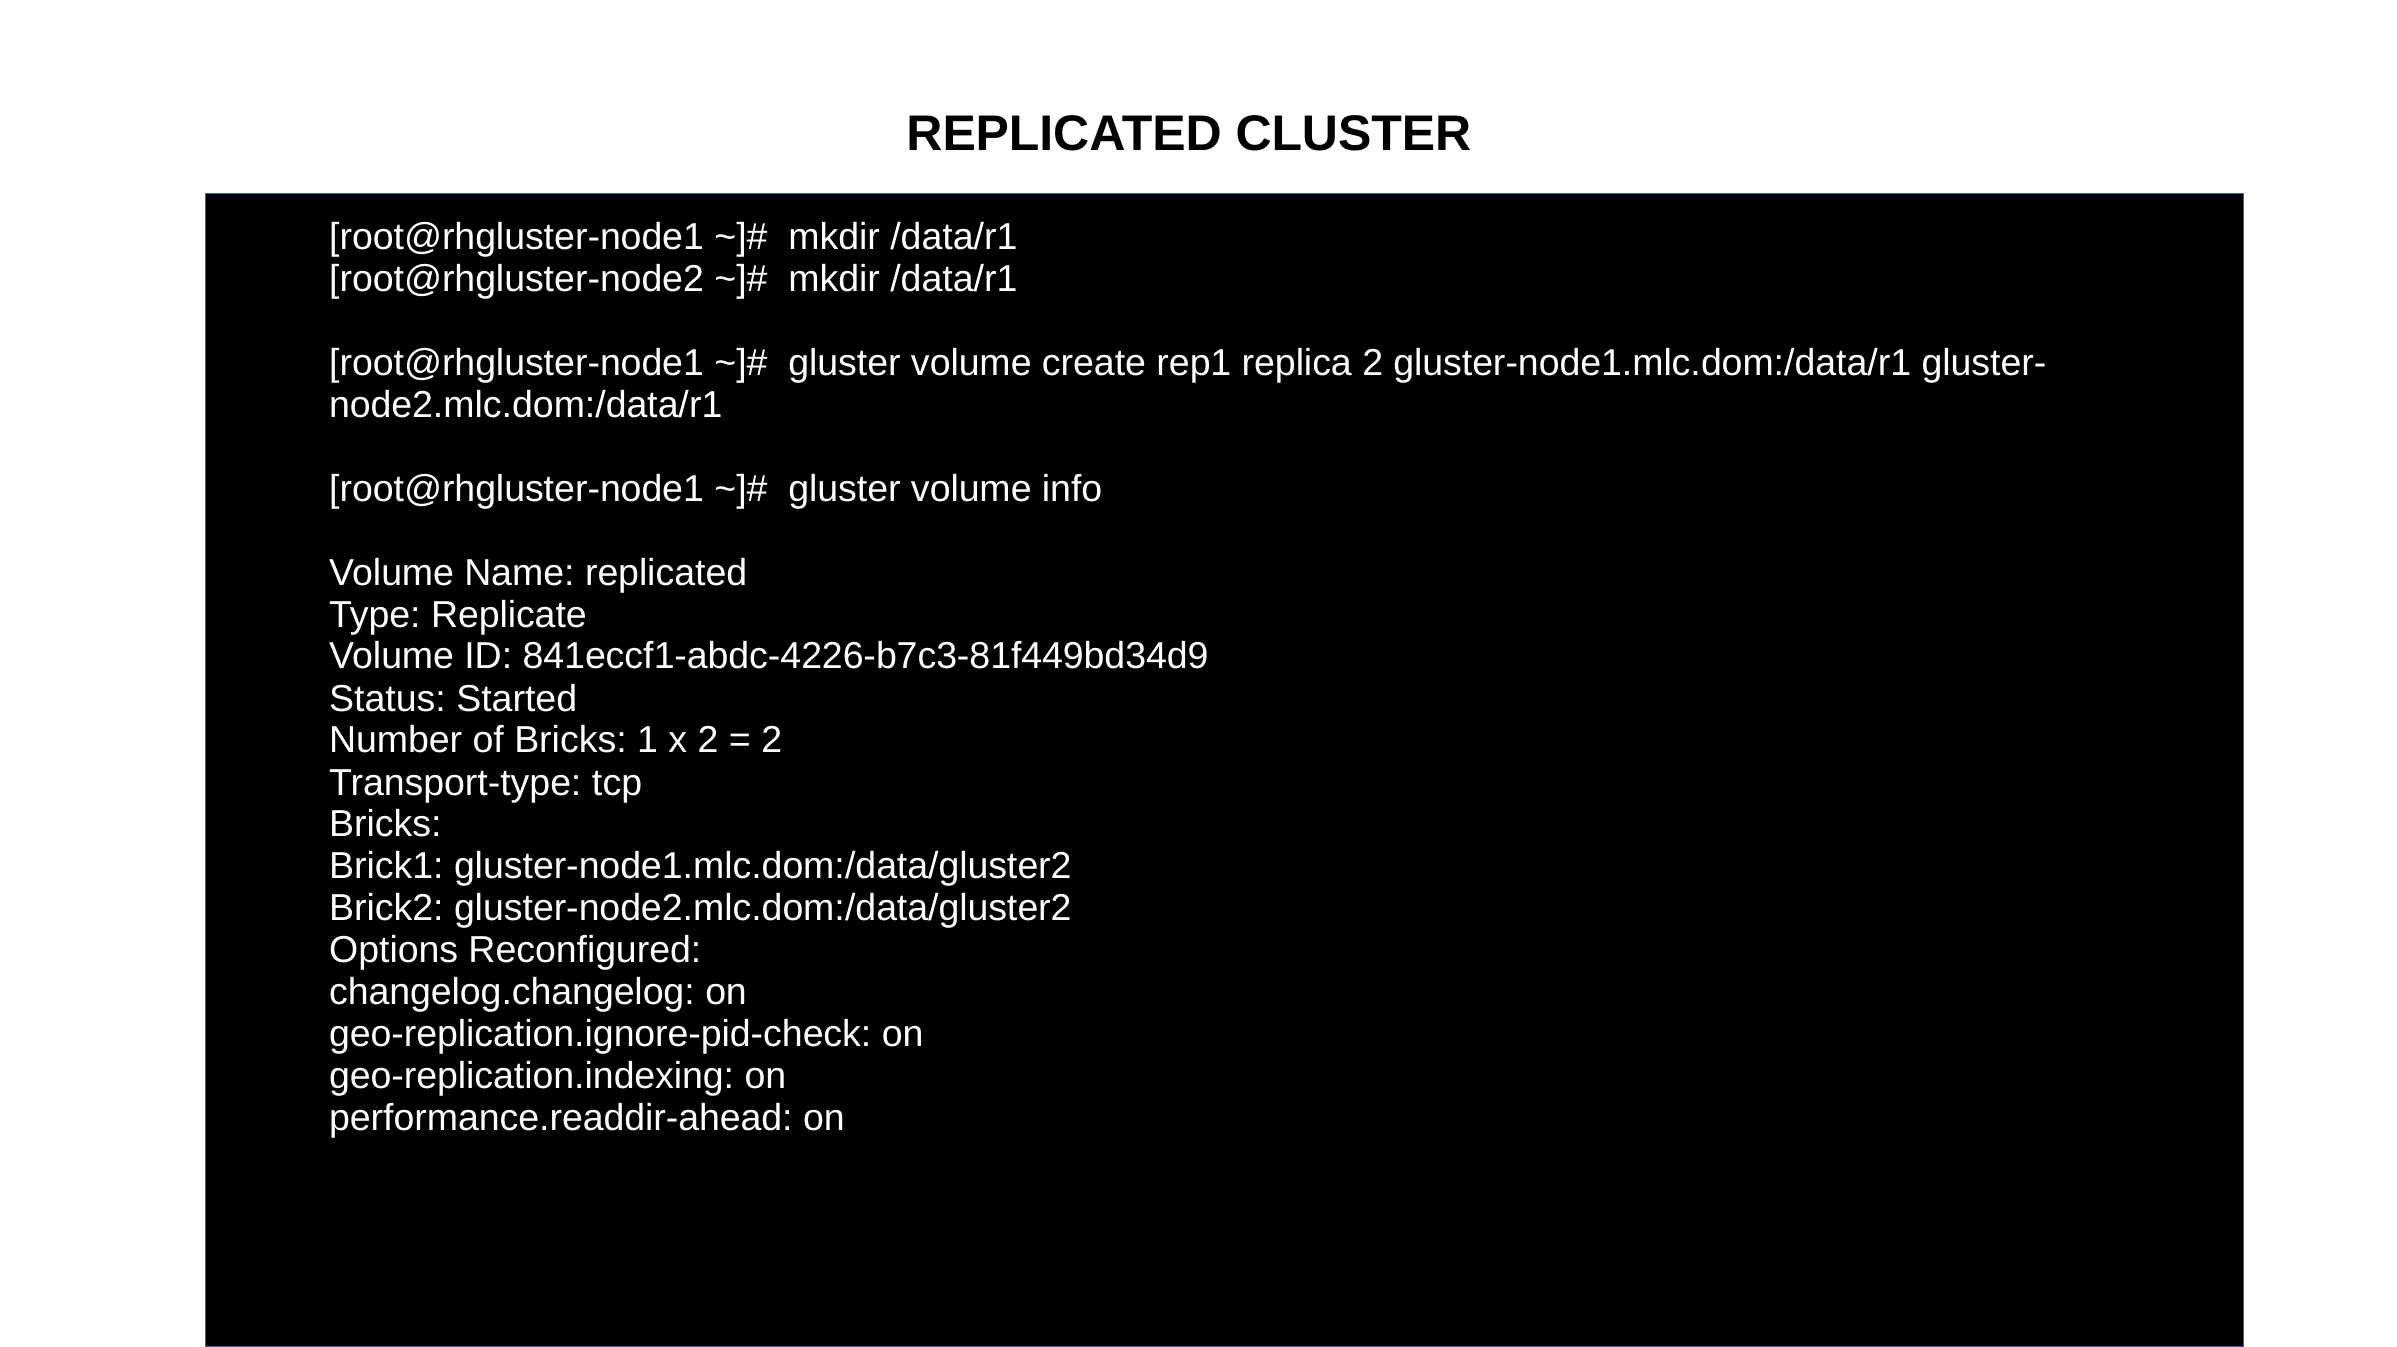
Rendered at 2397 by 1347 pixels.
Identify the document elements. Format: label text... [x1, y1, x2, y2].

text_box [205, 193, 2244, 1347]
text_box [root@rhgluster-node1 ~]# mkdir /data/r1 [root@rhgluster-node2 ~]# mkdir /data/r1 [root@rhgluster-node1 ~]# gluster volume create rep1 replica 2 gluster-node1.mlc.dom:/data/r1 gluster-node2.mlc.dom:/data/r1 [root@rhgluster-node1 ~]# gluster volume info Volume Name: replicated Type: Replicate Volume ID: 841eccf1-abdc-4226-b7c3-81f449bd34d9 Status: Started Number of Bricks: 1 x 2 = 2 Transport-type: tcp Bricks: Brick1: gluster-node1.mlc.dom:/data/gluster2 Brick2: gluster-node2.mlc.dom:/data/gluster2 Options Reconfigured: changelog.changelog: on geo-replication.ignore-pid-check: on geo-replication.indexing: on performance.readdir-ahead: on [278, 207, 2218, 1347]
text_box REPLICATED CLUSTER [217, 97, 2175, 193]
